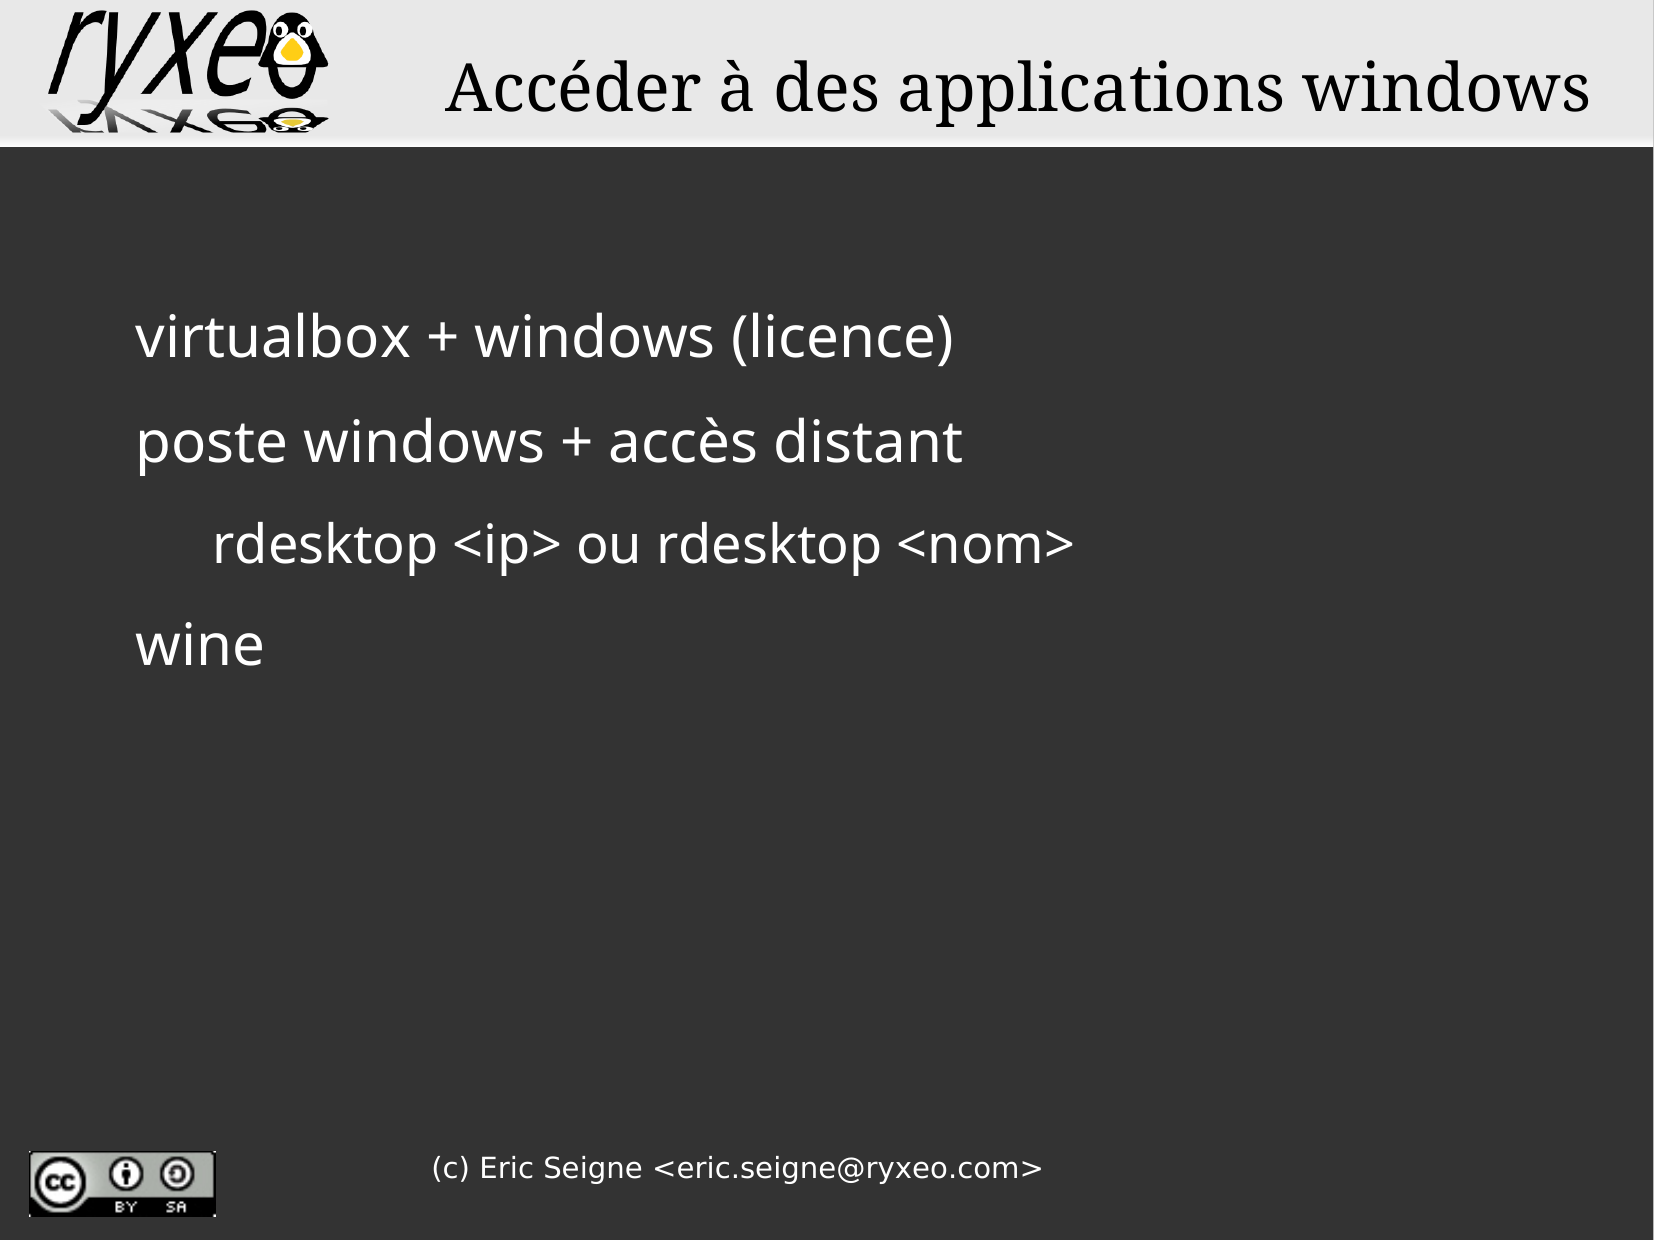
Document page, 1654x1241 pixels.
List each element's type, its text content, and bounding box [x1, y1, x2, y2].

picture [0, 0, 1654, 147]
picture [29, 1151, 216, 1217]
title Accéder à des applications windows [442, 7, 1595, 164]
list virtualbox + windows (licence) poste windows + accès distant rdesktop <ip> ou rdesktop <nom> wine [118, 295, 1522, 1117]
